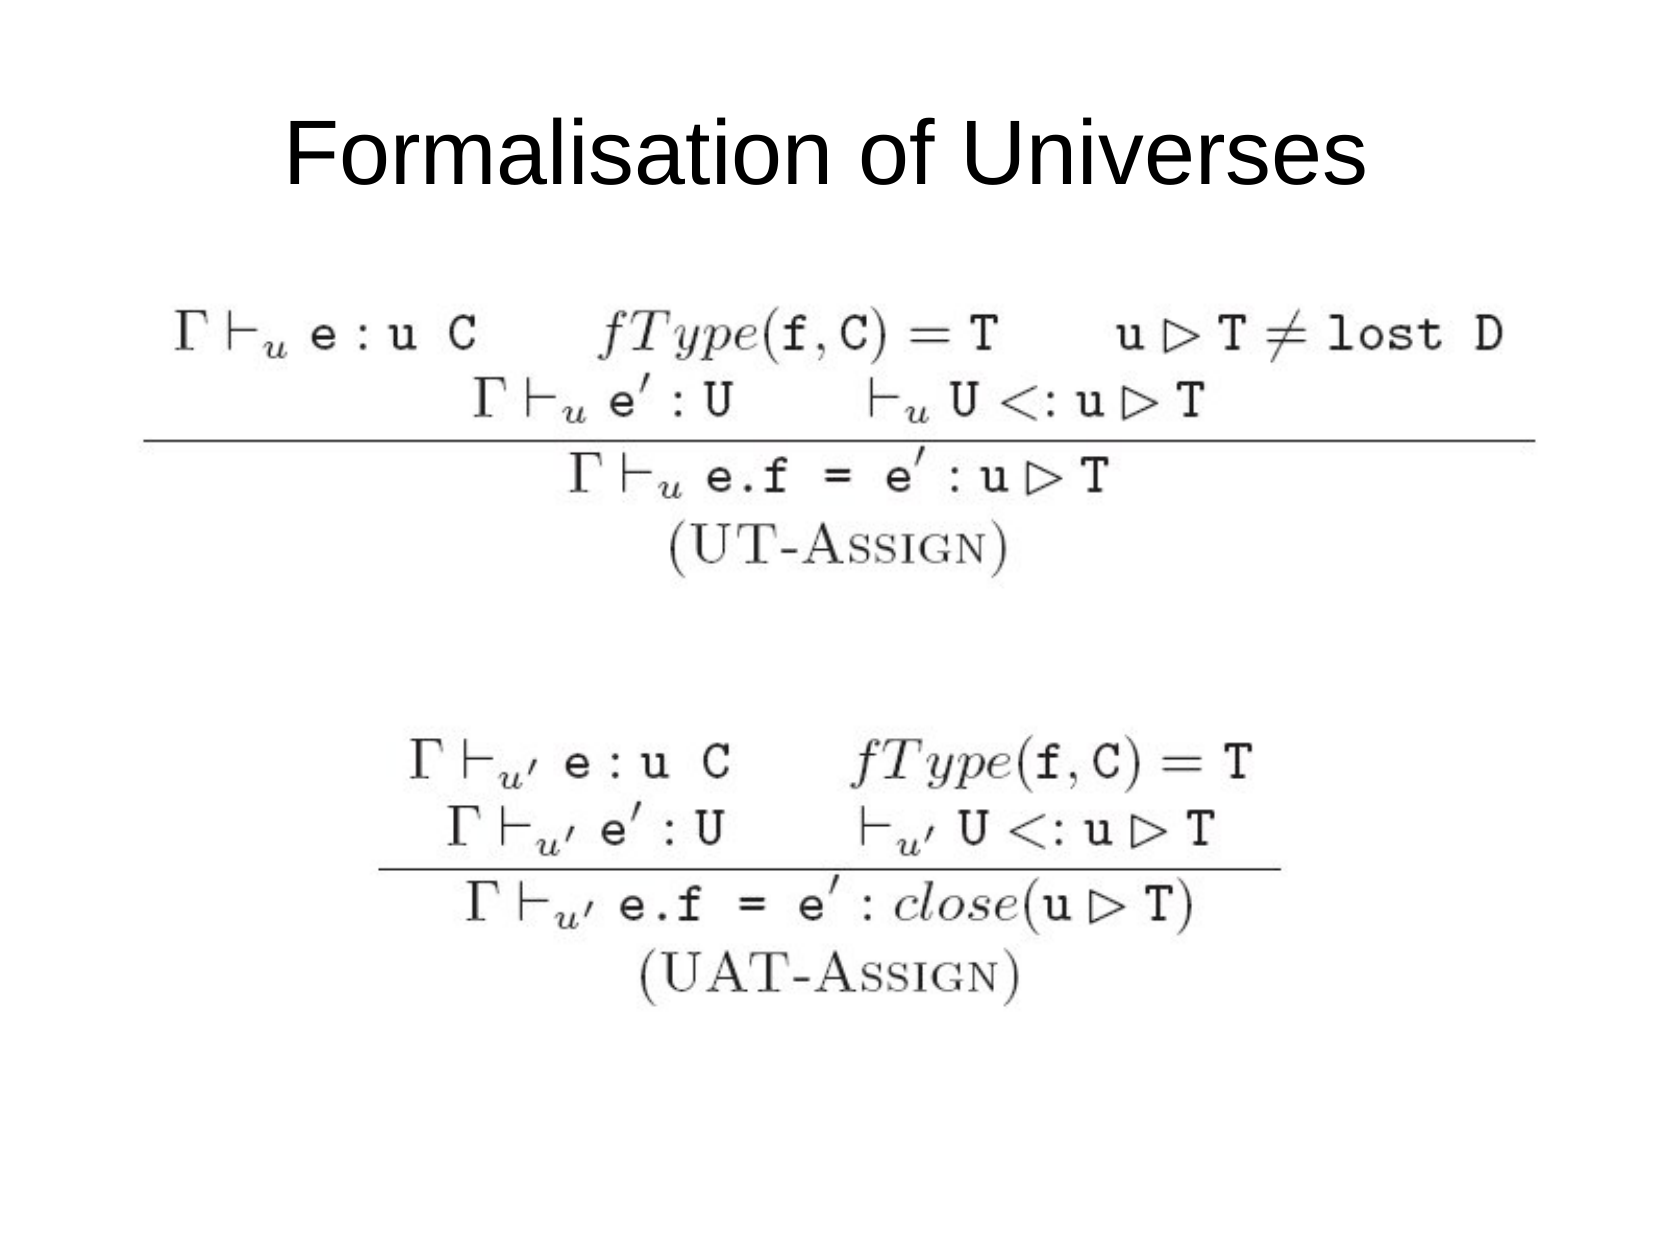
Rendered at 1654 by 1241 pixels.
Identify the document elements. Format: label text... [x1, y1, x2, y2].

title Formalisation of Universes [82, 56, 1571, 250]
picture [121, 271, 1565, 591]
picture [354, 710, 1317, 1034]
